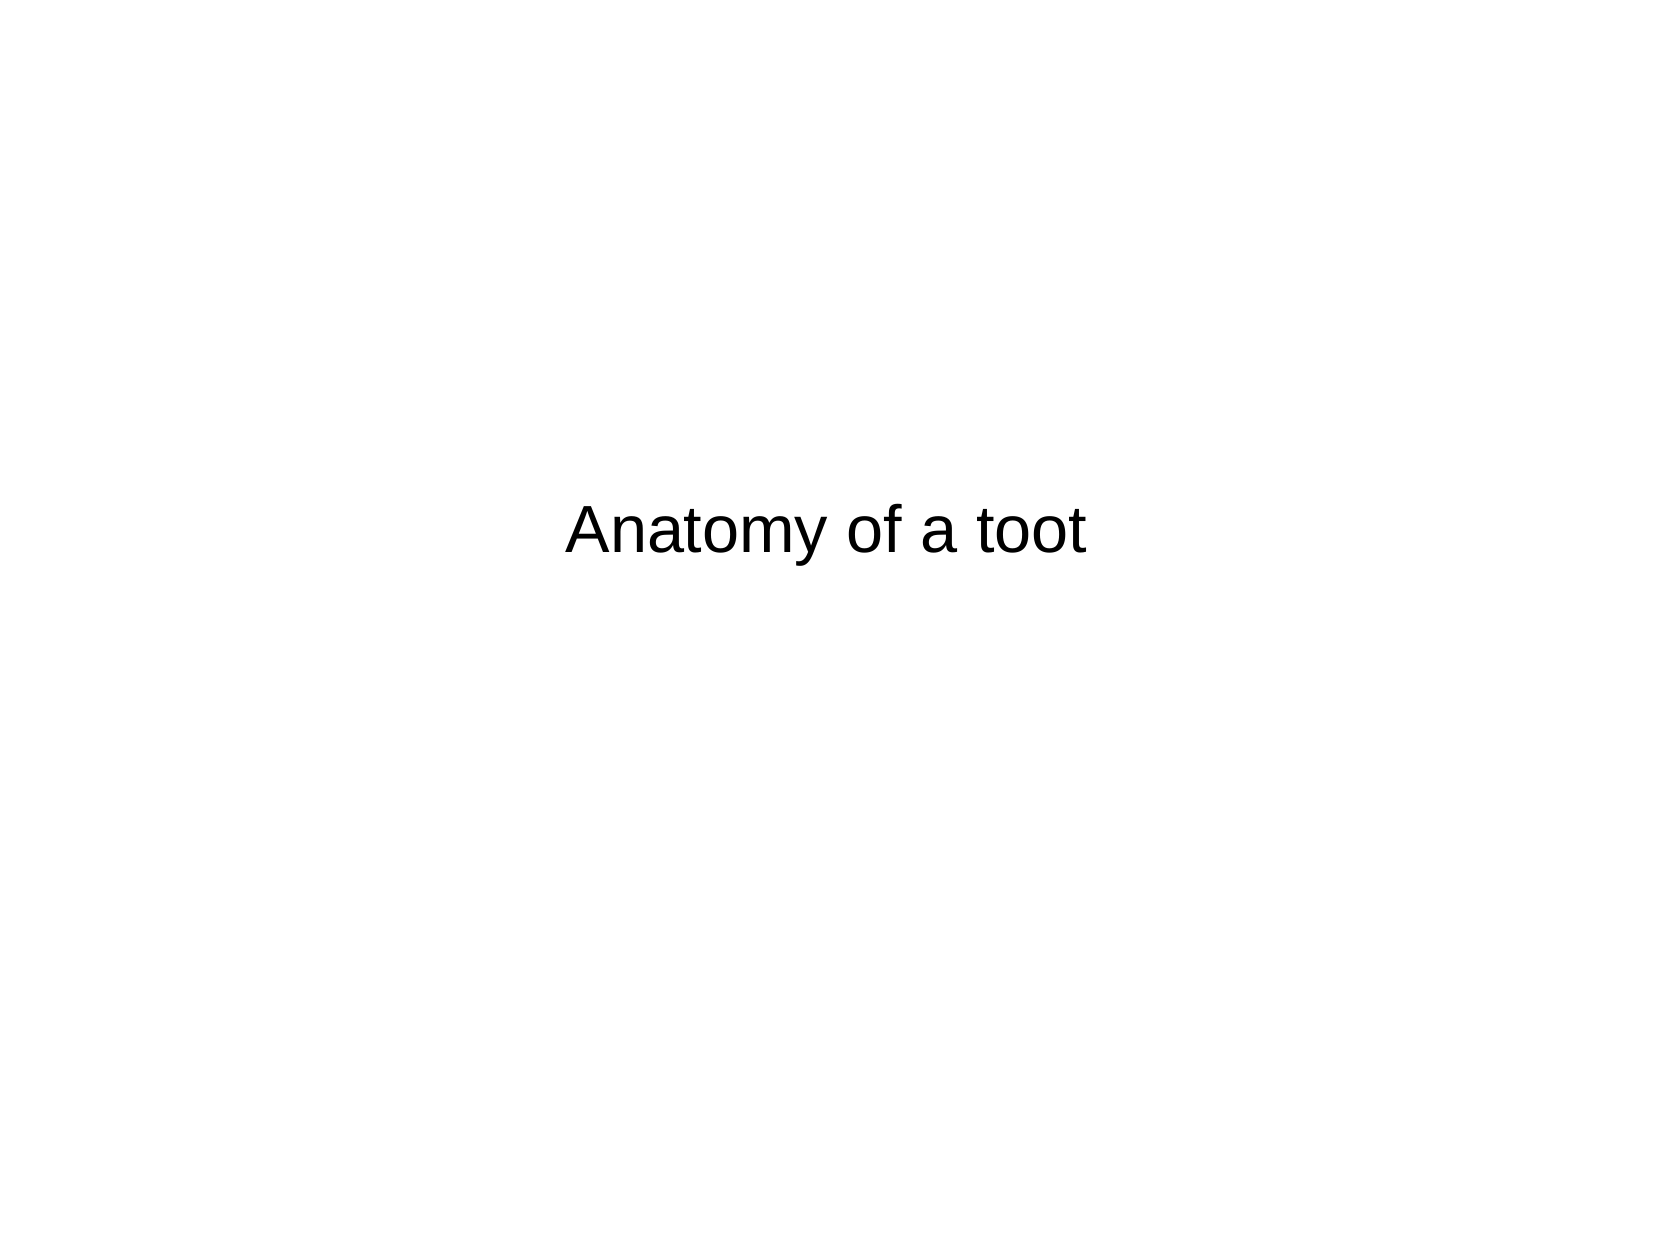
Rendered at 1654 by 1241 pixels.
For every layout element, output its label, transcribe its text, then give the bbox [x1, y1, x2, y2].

subtitle Anatomy of a toot [82, 49, 1571, 1010]
